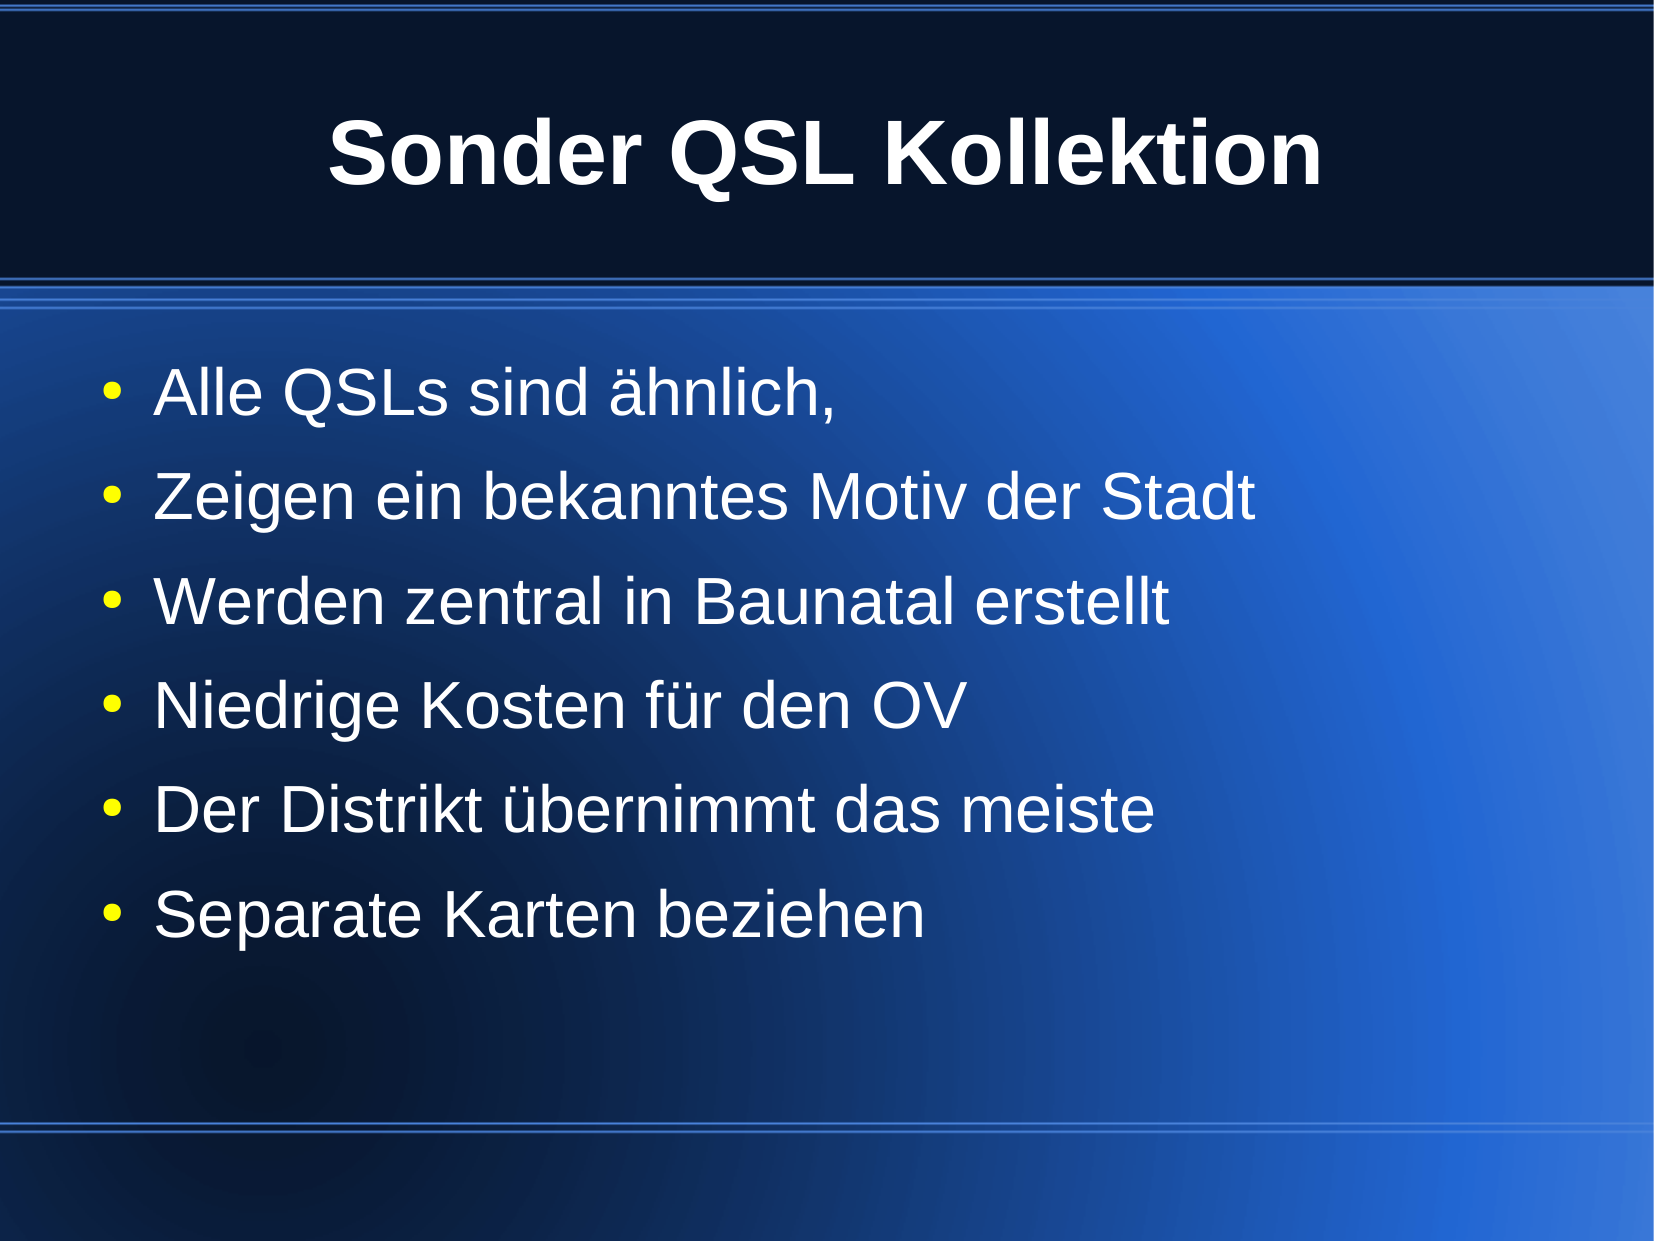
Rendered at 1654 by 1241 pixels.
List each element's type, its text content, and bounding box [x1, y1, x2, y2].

picture [0, 0, 1654, 1241]
title Sonder QSL Kollektion [82, 49, 1571, 257]
list Alle QSLs sind ähnlich, Zeigen ein bekanntes Motiv der Stadt Werden zentral in Baunatal erstellt Niedrige Kosten für den OV Der Distrikt übernimmt das meiste Separate Karten beziehen [82, 355, 1571, 1058]
